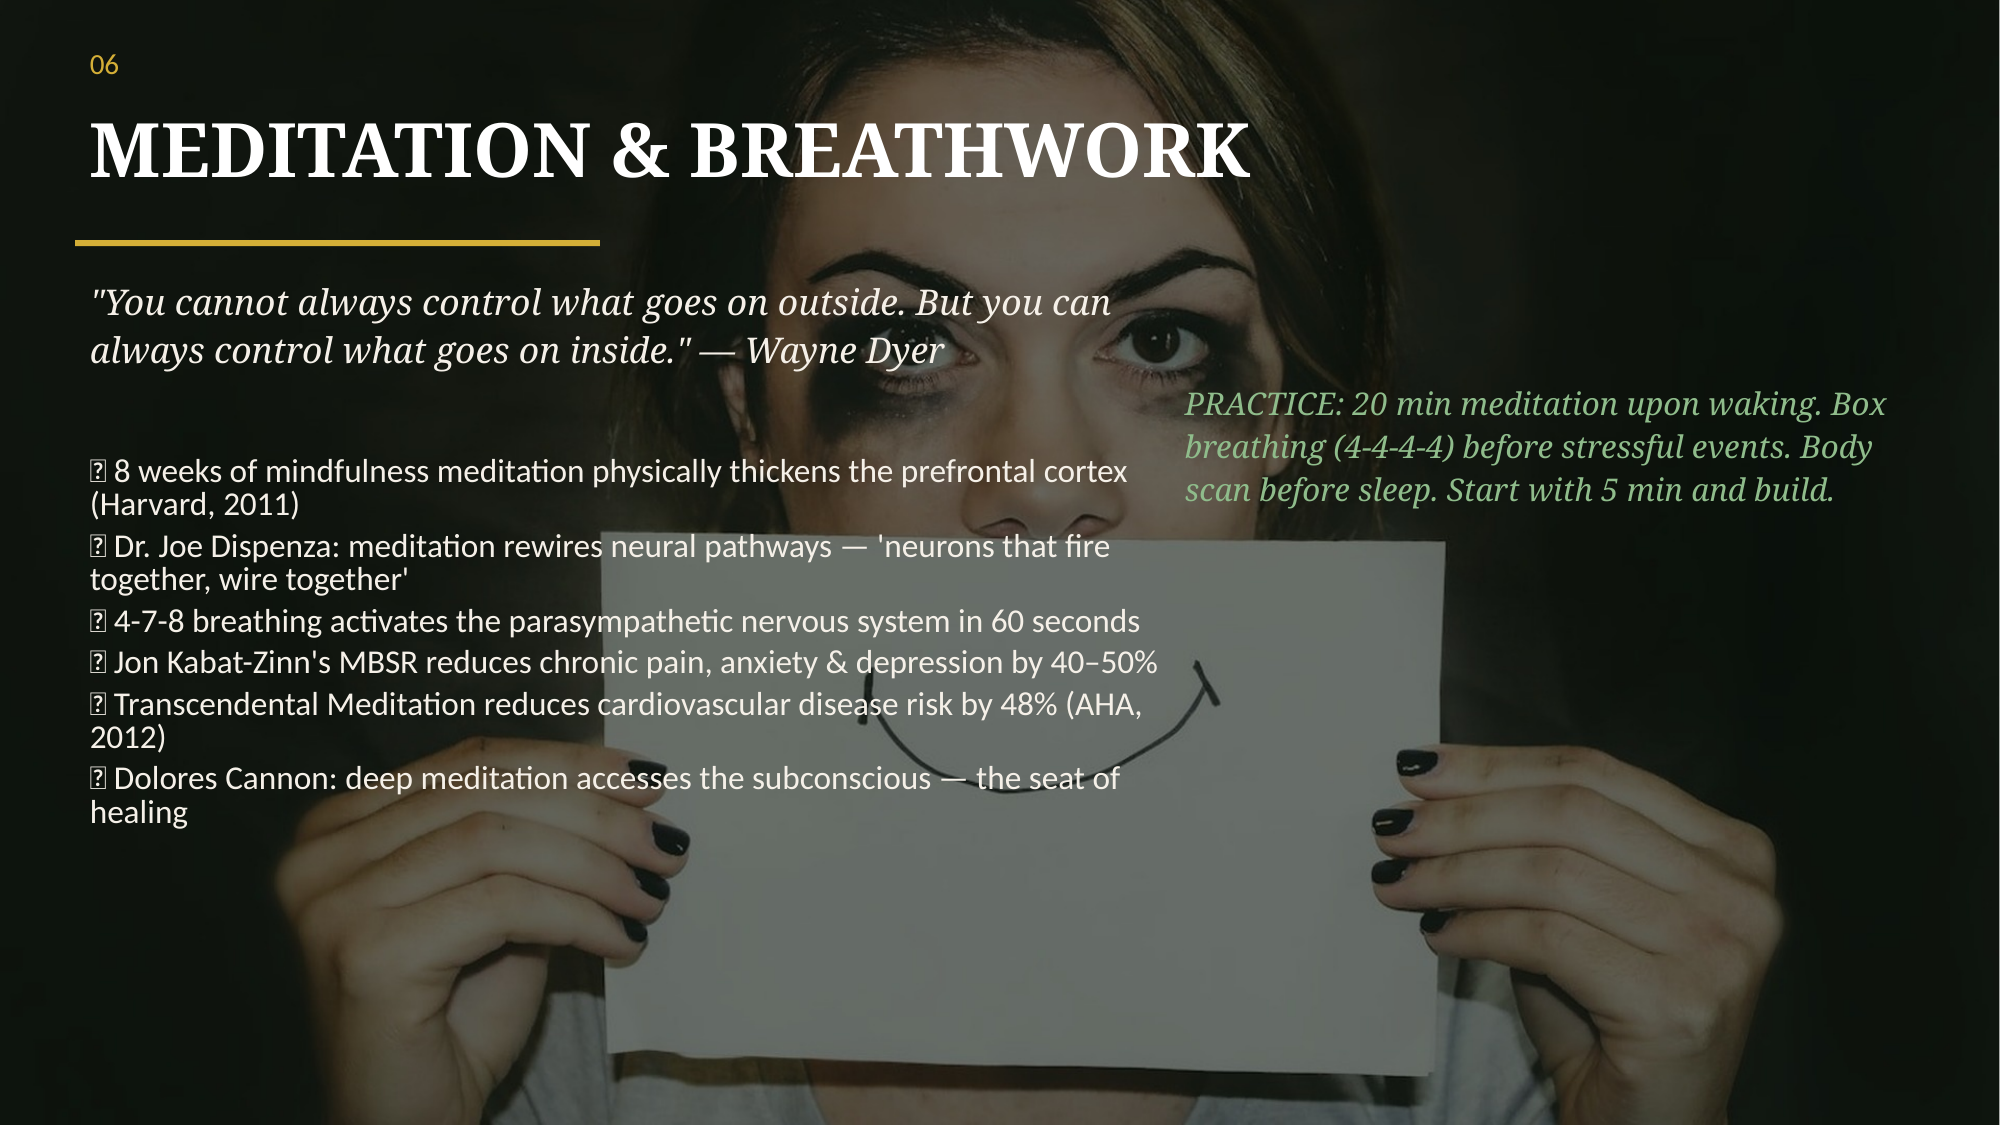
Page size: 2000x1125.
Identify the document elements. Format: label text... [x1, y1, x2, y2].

text_box MEDITATION & BREATHWORK [75, 90, 1575, 226]
picture [0, 0, 2000, 1125]
text_box "You cannot always control what goes on outside. But you can always control what goes on inside." — Wayne Dyer [75, 270, 1200, 436]
text_box PRACTICE: 20 min meditation upon waking. Box breathing (4-4-4-4) before stressful events. Body scan before sleep. Start with 5 min and build. [1169, 375, 1920, 751]
text_box 🧘 8 weeks of mindfulness meditation physically thickens the prefrontal cortex (Harvard, 2011) 🧘 Dr. Joe Dispenza: meditation rewires neural pathways — 'neurons that fire together, wire together' 🧘 4-7-8 breathing activates the parasympathetic nervous system in 60 seconds 🧘 Jon Kabat-Zinn's MBSR reduces chronic pain, anxiety & depression by 40–50% 🧘 Transcendental Meditation reduces cardiovascular disease risk by 48% (AHA, 2012) 🧘 Dolores Cannon: deep meditation accesses the subconscious — the seat of healing [75, 450, 1200, 1020]
text_box 06 [75, 45, 301, 90]
text_box [75, 240, 600, 247]
